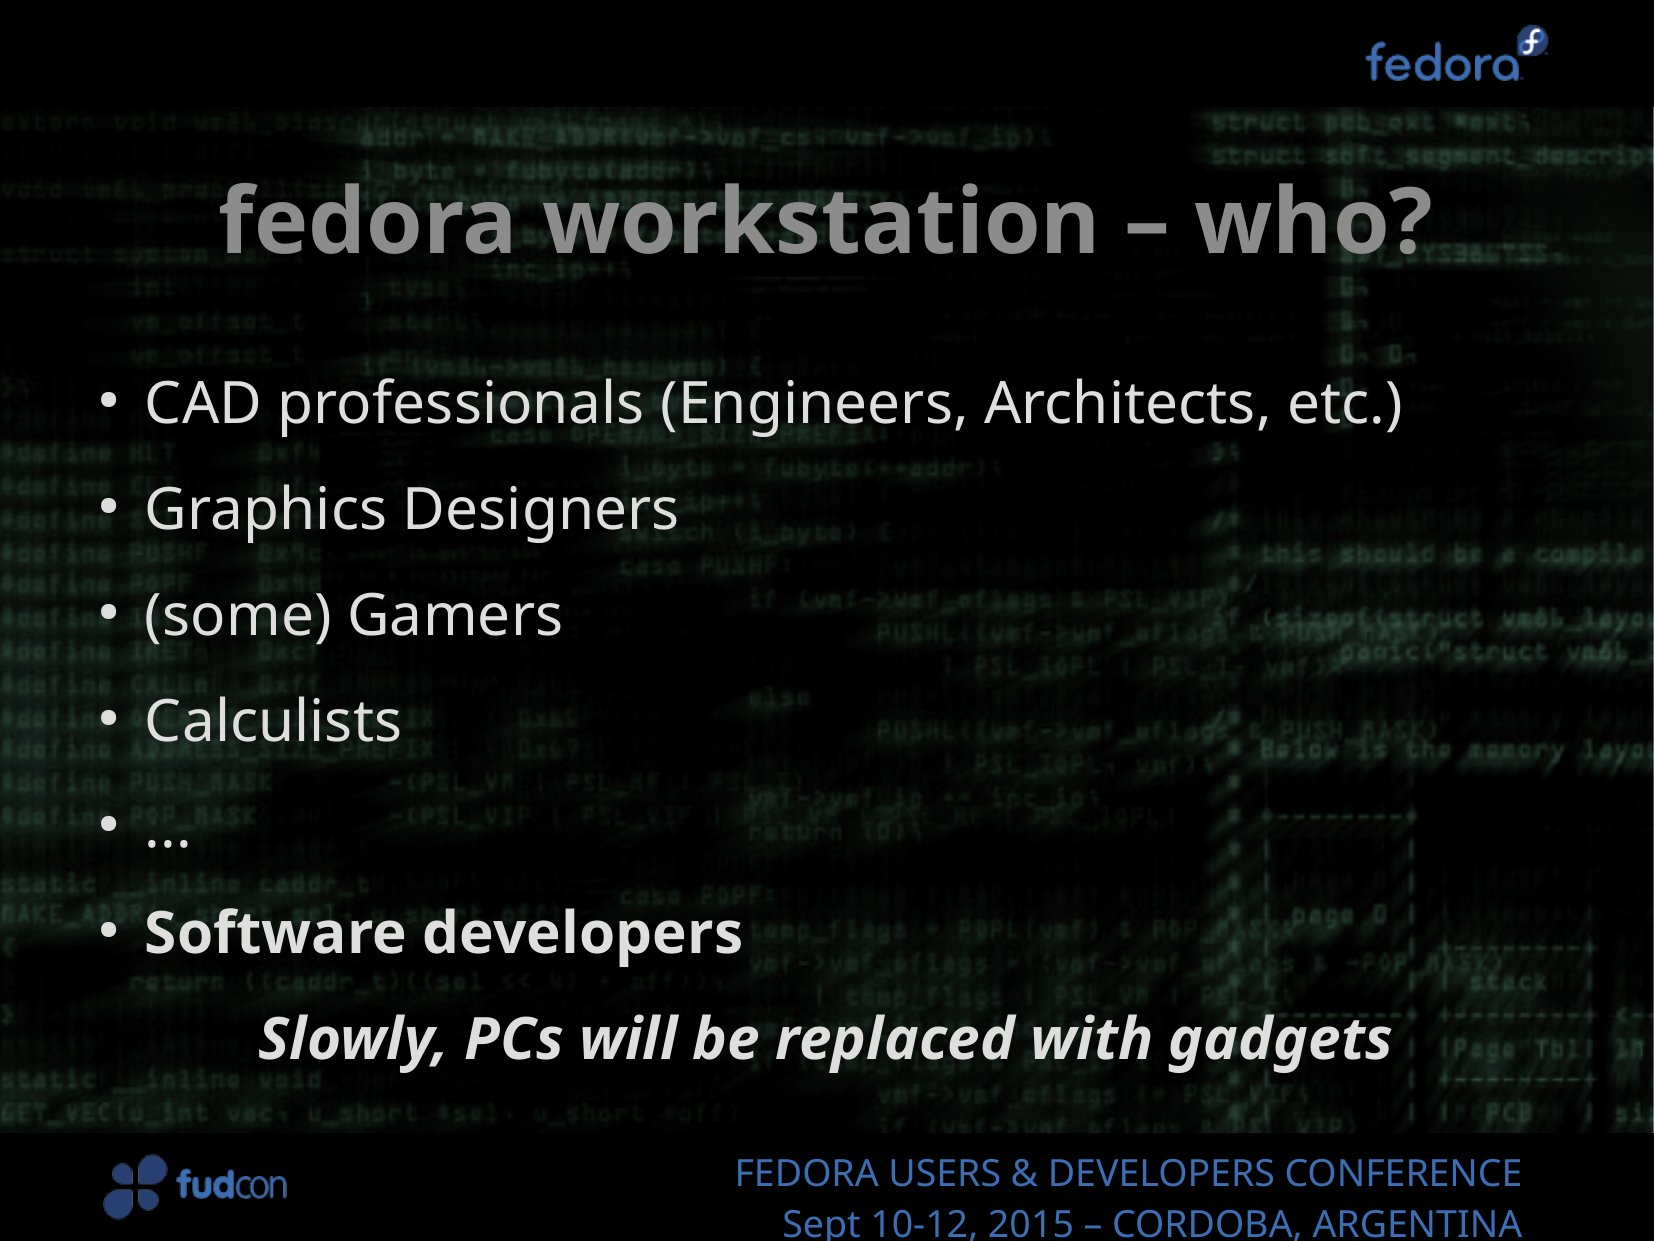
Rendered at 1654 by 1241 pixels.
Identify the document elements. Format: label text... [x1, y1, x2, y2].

title fedora workstation – who? [82, 114, 1571, 322]
list CAD professionals (Engineers, Architects, etc.) Graphics Designers (some) Gamers Calculists ... Software developers Slowly, PCs will be replaced with gadgets [82, 361, 1571, 1081]
picture [0, 0, 1654, 1241]
